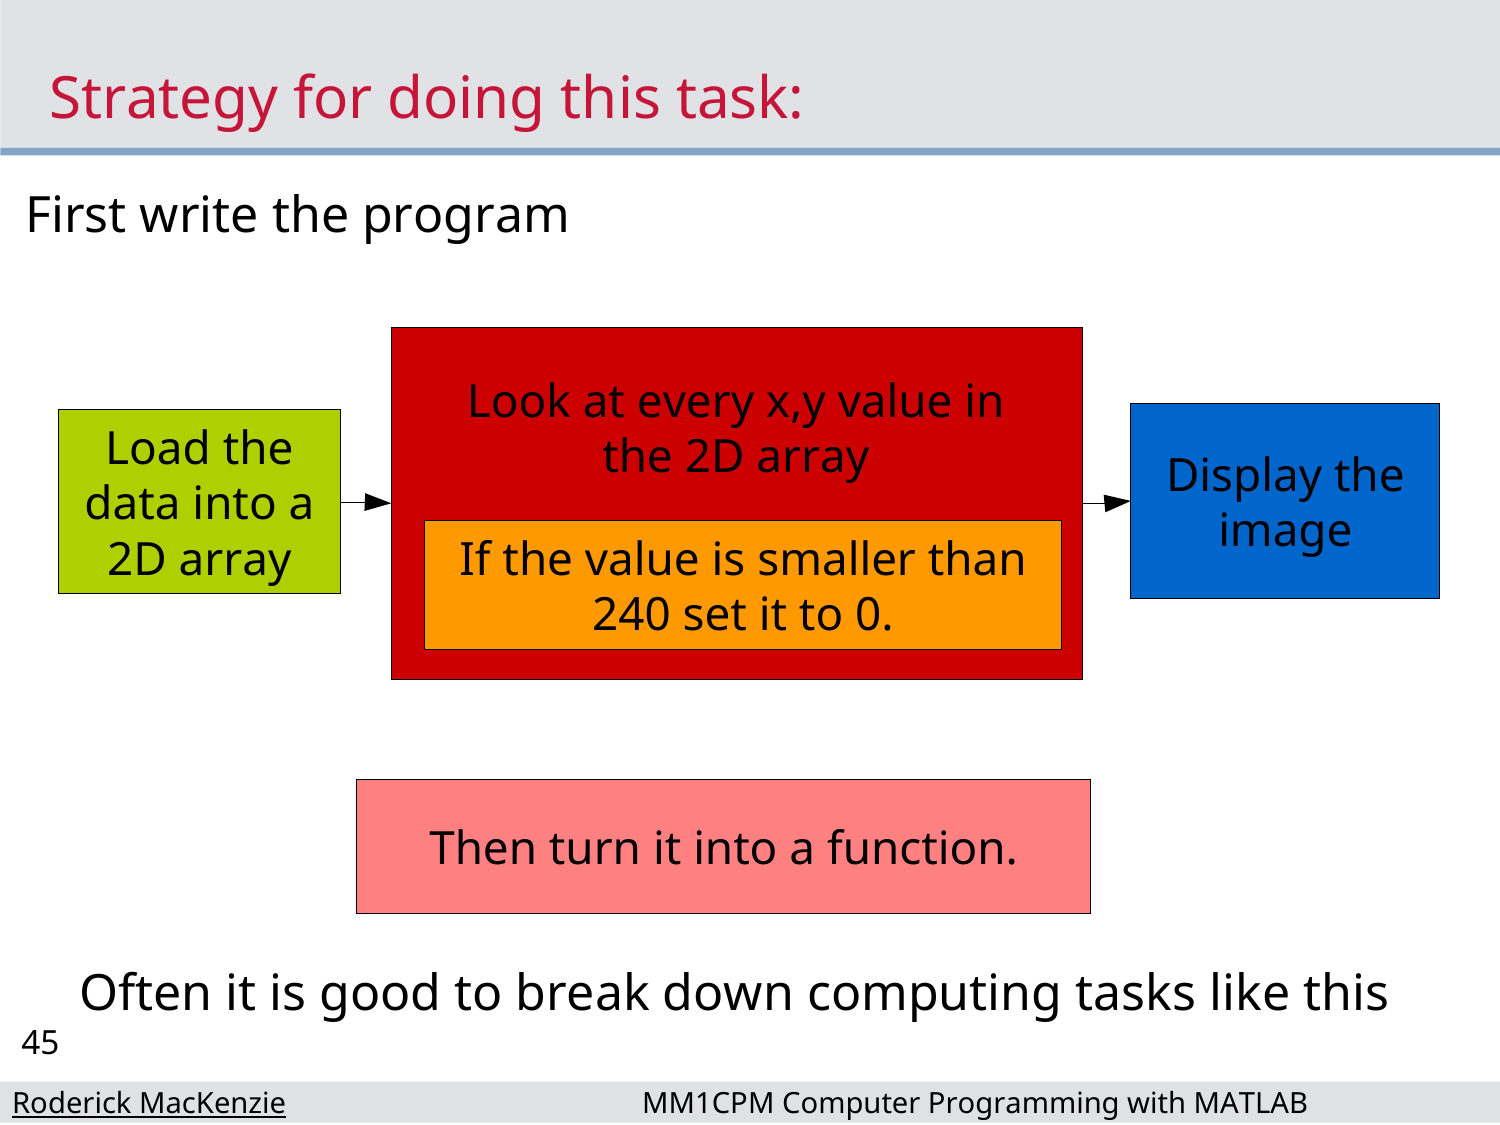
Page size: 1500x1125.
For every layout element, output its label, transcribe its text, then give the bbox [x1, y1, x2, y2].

text_box First write the program [10, 175, 615, 251]
text_box Load the data into a 2D array [58, 409, 341, 594]
text_box If the value is smaller than 240 set it to 0. [424, 520, 1062, 650]
text_box Then turn it into a function. [356, 779, 1091, 914]
title Strategy for doing this task: [34, 43, 1494, 149]
text_box [391, 327, 1083, 680]
text_box Look at every x,y value in the 2D array [428, 364, 1043, 490]
text_box Often it is good to break down computing tasks like this [64, 952, 1492, 1028]
text_box <number> [6, 1013, 222, 1084]
text_box Display the image [1130, 403, 1440, 599]
